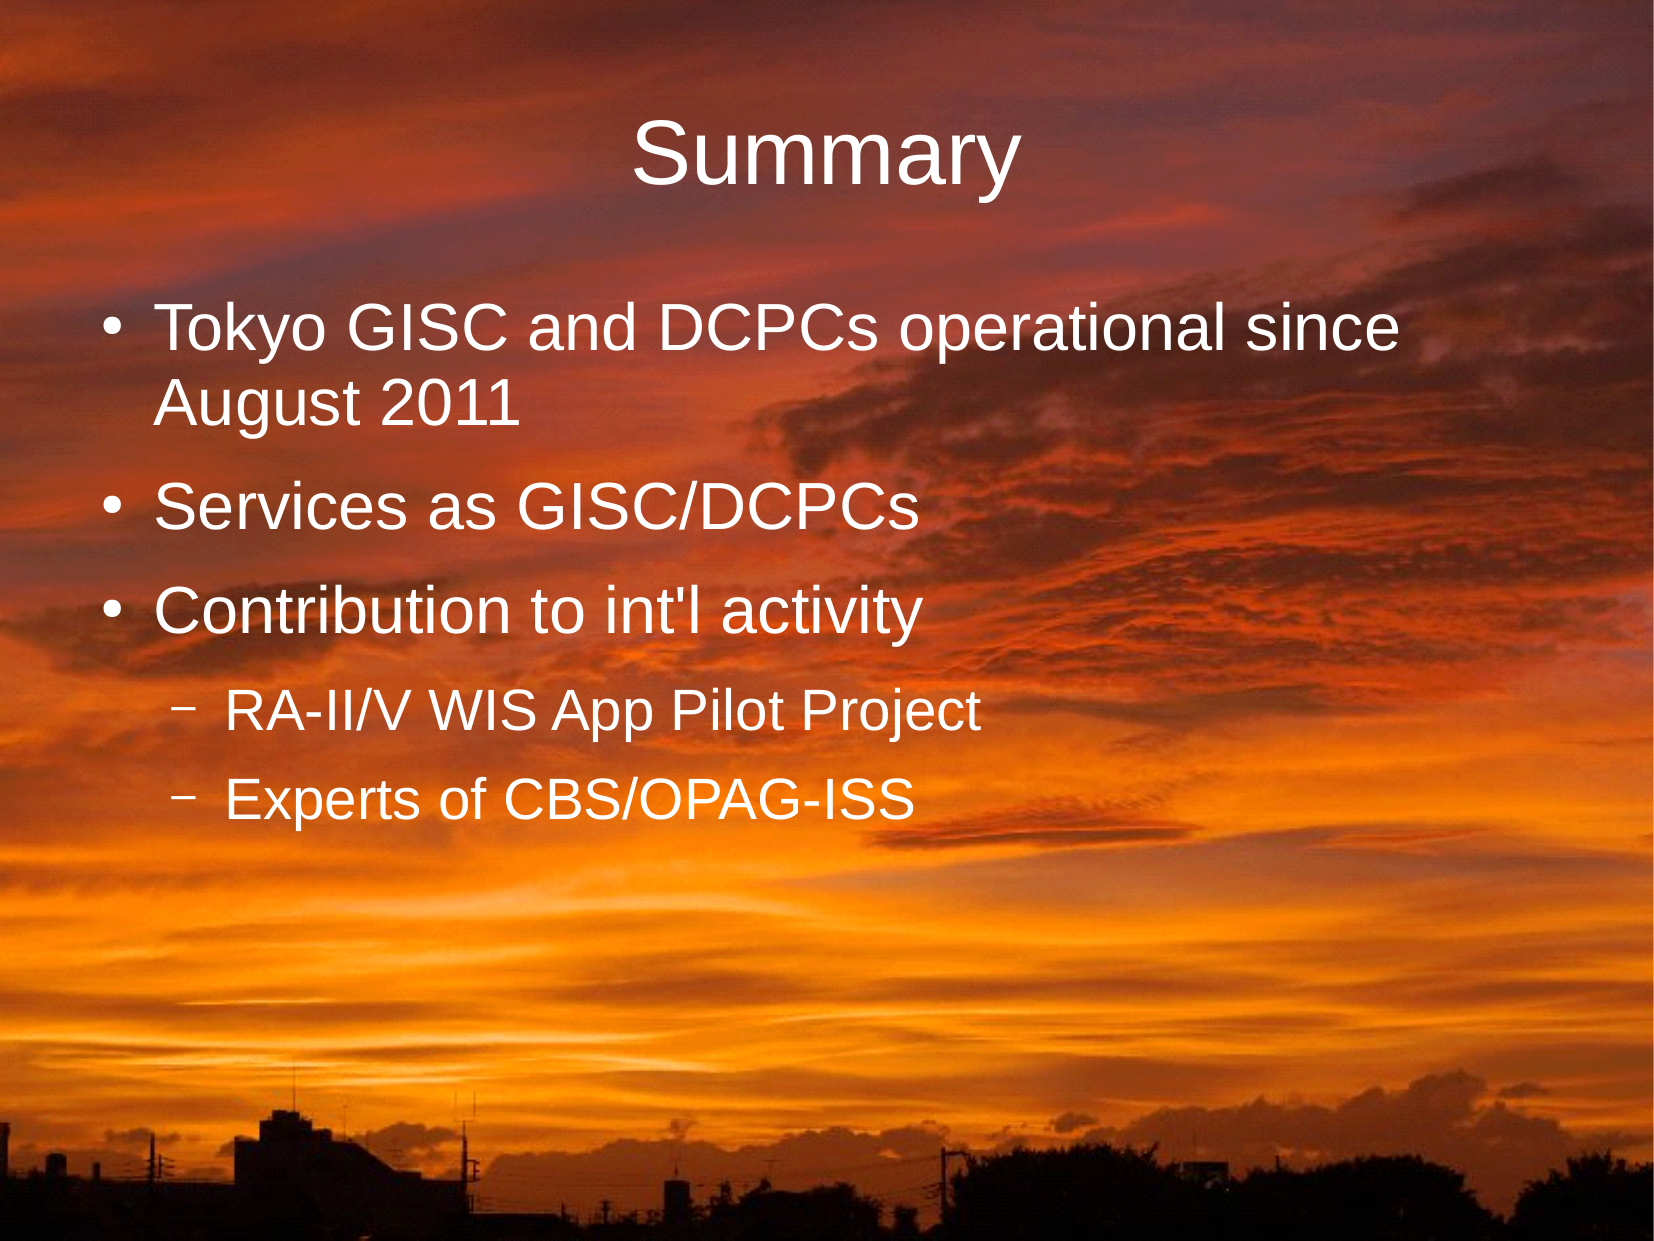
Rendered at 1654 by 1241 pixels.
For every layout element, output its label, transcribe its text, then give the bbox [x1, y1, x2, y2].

title Summary [82, 49, 1571, 257]
list Tokyo GISC and DCPCs operational since August 2011 Services as GISC/DCPCs Contribution to int'l activity RA-II/V WIS App Pilot Project Experts of CBS/OPAG-ISS [82, 290, 1571, 1010]
picture [0, 0, 1654, 1241]
